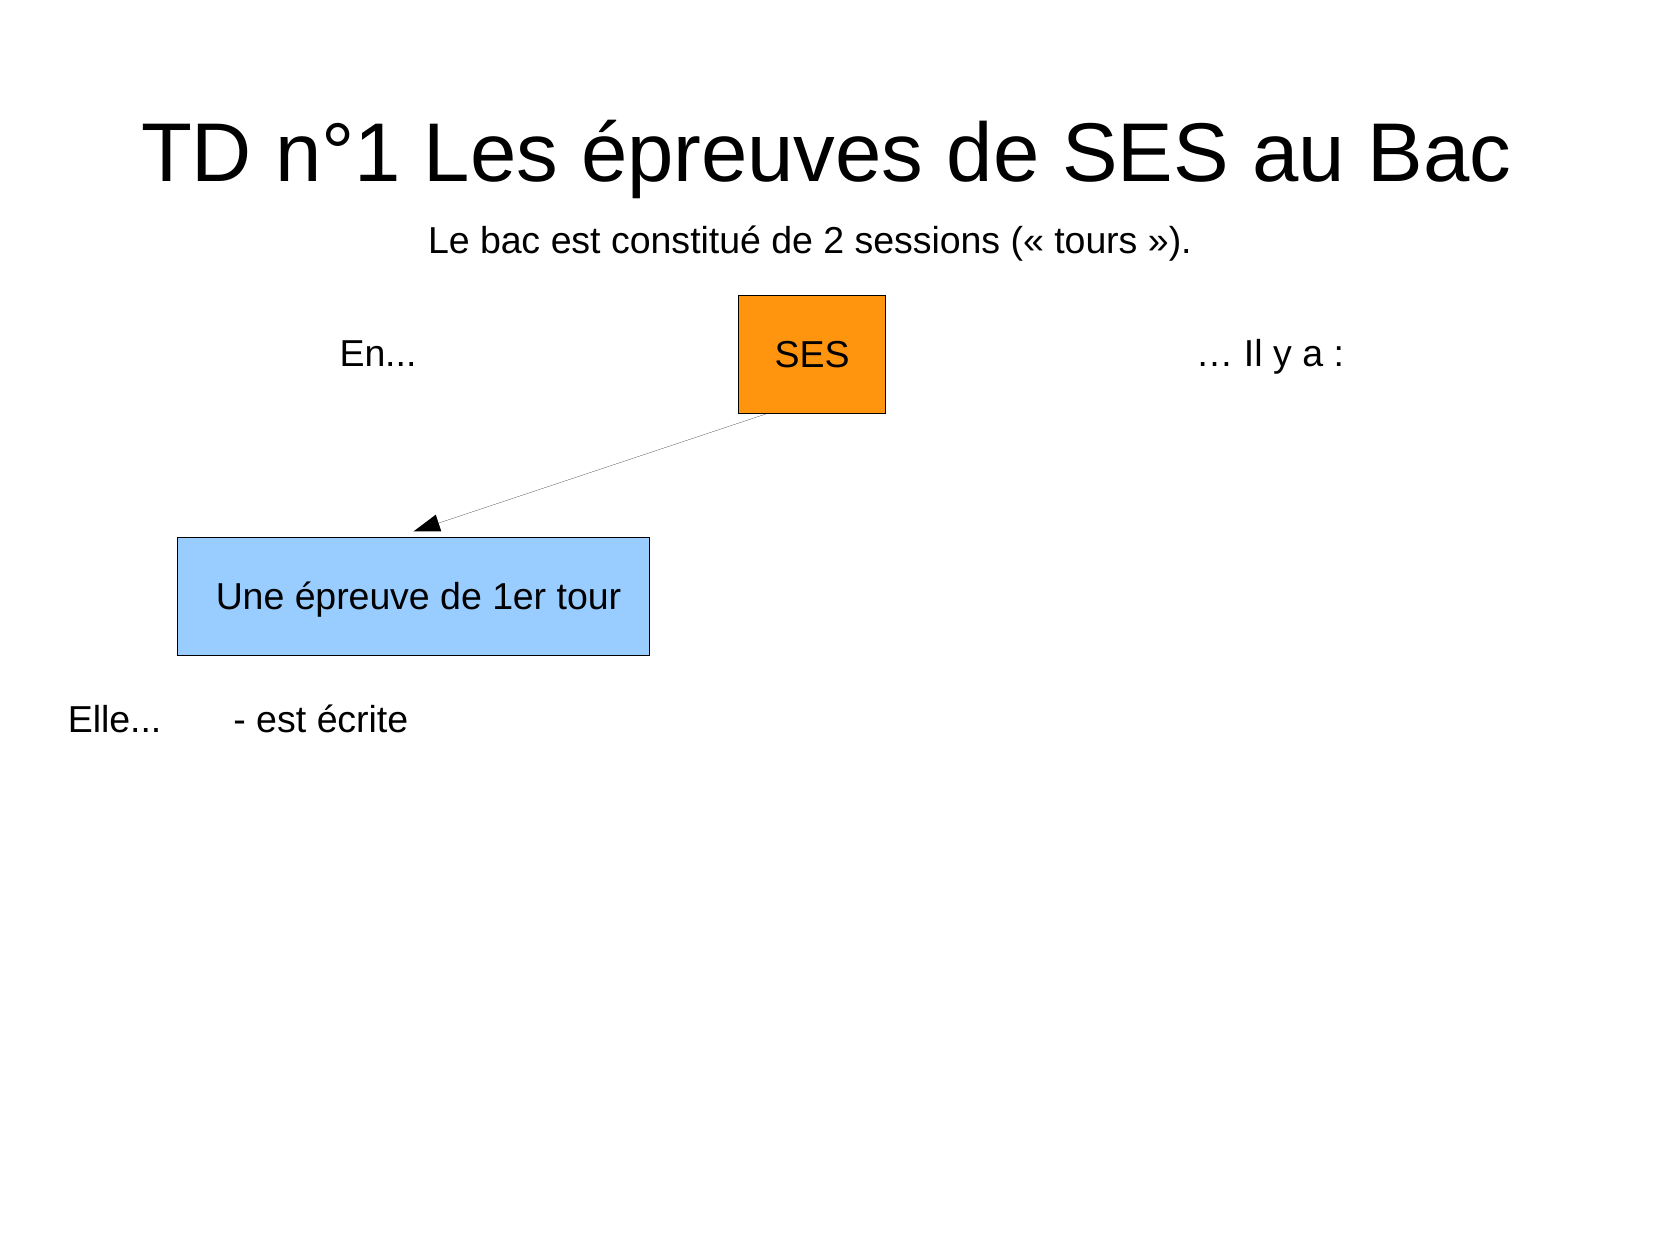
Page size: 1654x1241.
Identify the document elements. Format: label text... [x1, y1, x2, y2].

text_box En... [324, 324, 432, 382]
text_box Le bac est constitué de 2 sessions (« tours »). [413, 212, 1209, 270]
text_box Une épreuve de 1er tour [177, 537, 650, 656]
text_box - est écrite [218, 690, 424, 748]
title TD n°1 Les épreuves de SES au Bac [82, 49, 1571, 257]
text_box Elle... [53, 690, 177, 774]
text_box … Il y a : [1181, 324, 1359, 382]
text_box SES [738, 295, 886, 414]
